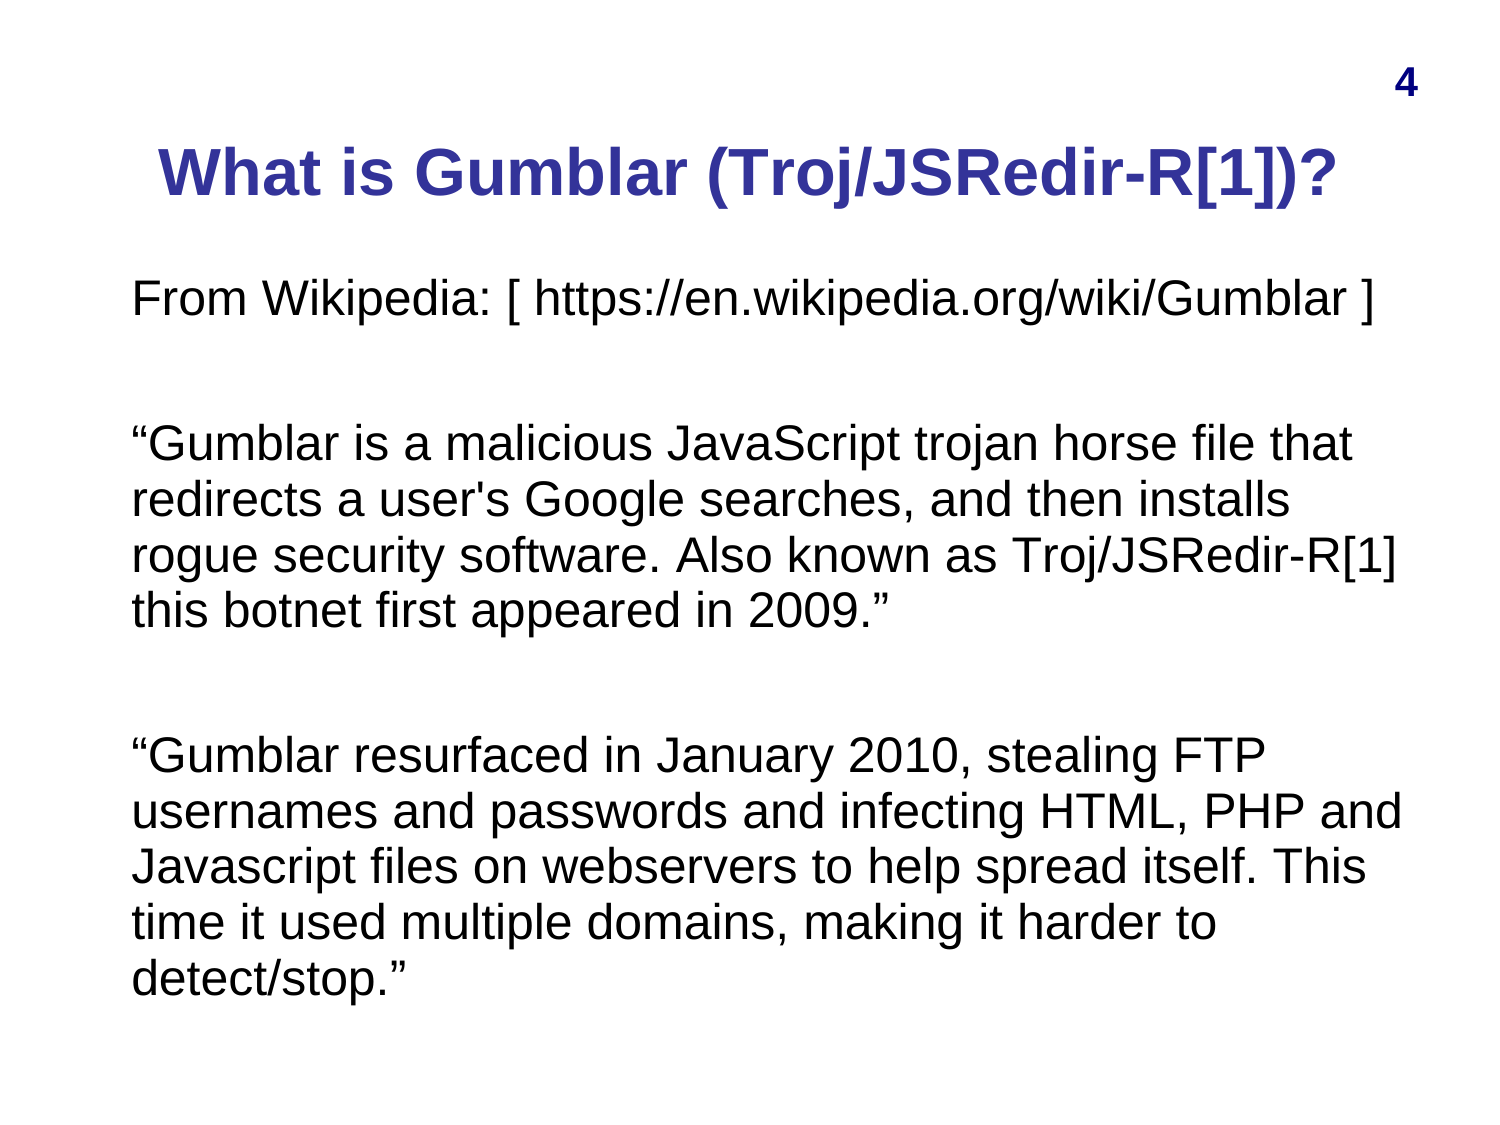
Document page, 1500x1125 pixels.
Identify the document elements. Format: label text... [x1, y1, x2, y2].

title What is Gumblar (Troj/JSRedir-R[1])? [75, 112, 1426, 233]
list From Wikipedia: [ https://en.wikipedia.org/wiki/Gumblar ] “Gumblar is a malicious JavaScript trojan horse file that redirects a user's Google searches, and then installs rogue security software. Also known as Troj/JSRedir-R[1] this botnet first appeared in 2009.” “Gumblar resurfaced in January 2010, stealing FTP usernames and passwords and infecting HTML, PHP and Javascript files on webservers to help spread itself. This time it used multiple domains, making it harder to detect/stop.” [75, 270, 1426, 1013]
text_box 4 [1350, 47, 1463, 113]
